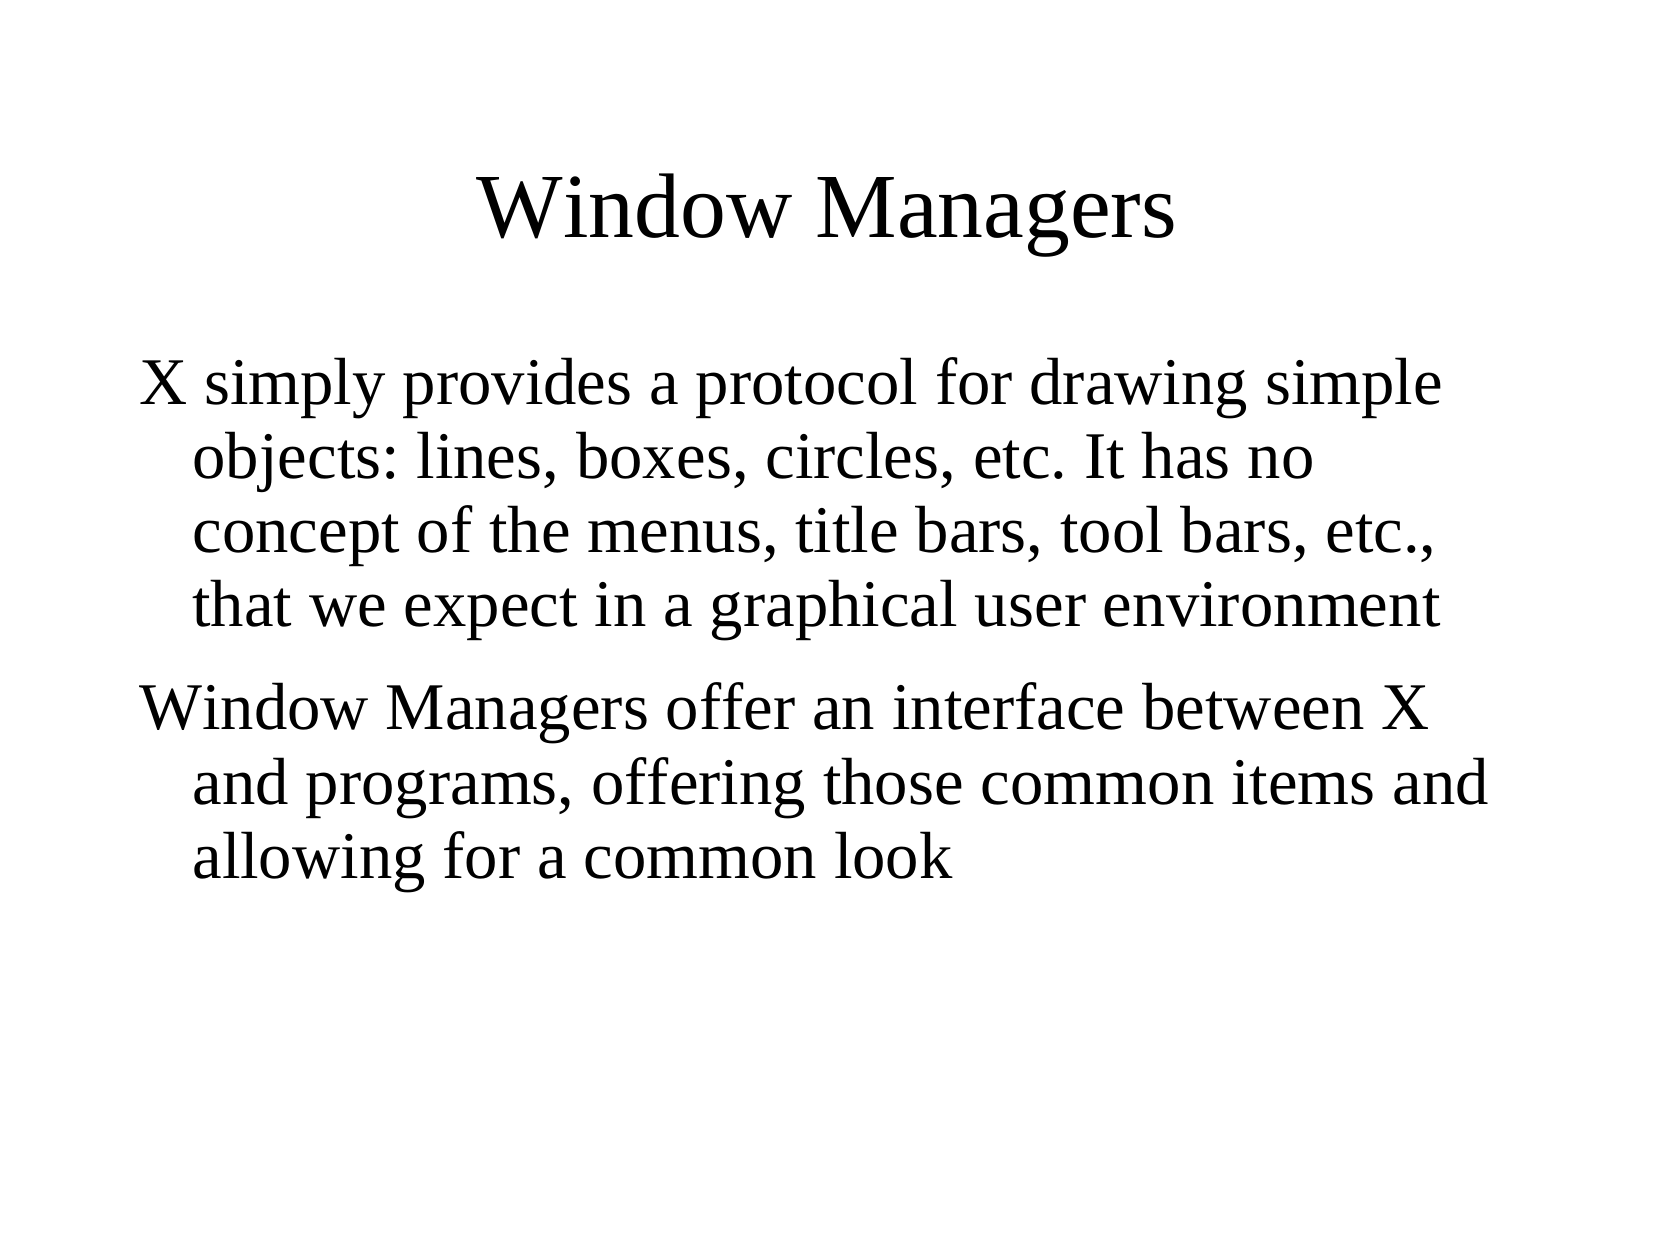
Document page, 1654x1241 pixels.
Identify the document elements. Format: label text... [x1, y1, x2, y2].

title Window Managers [121, 102, 1534, 311]
list X simply provides a protocol for drawing simple objects: lines, boxes, circles, etc. It has no concept of the menus, title bars, tool bars, etc., that we expect in a graphical user environment Window Managers offer an interface between X and programs, offering those common items and allowing for a common look [121, 344, 1534, 1127]
